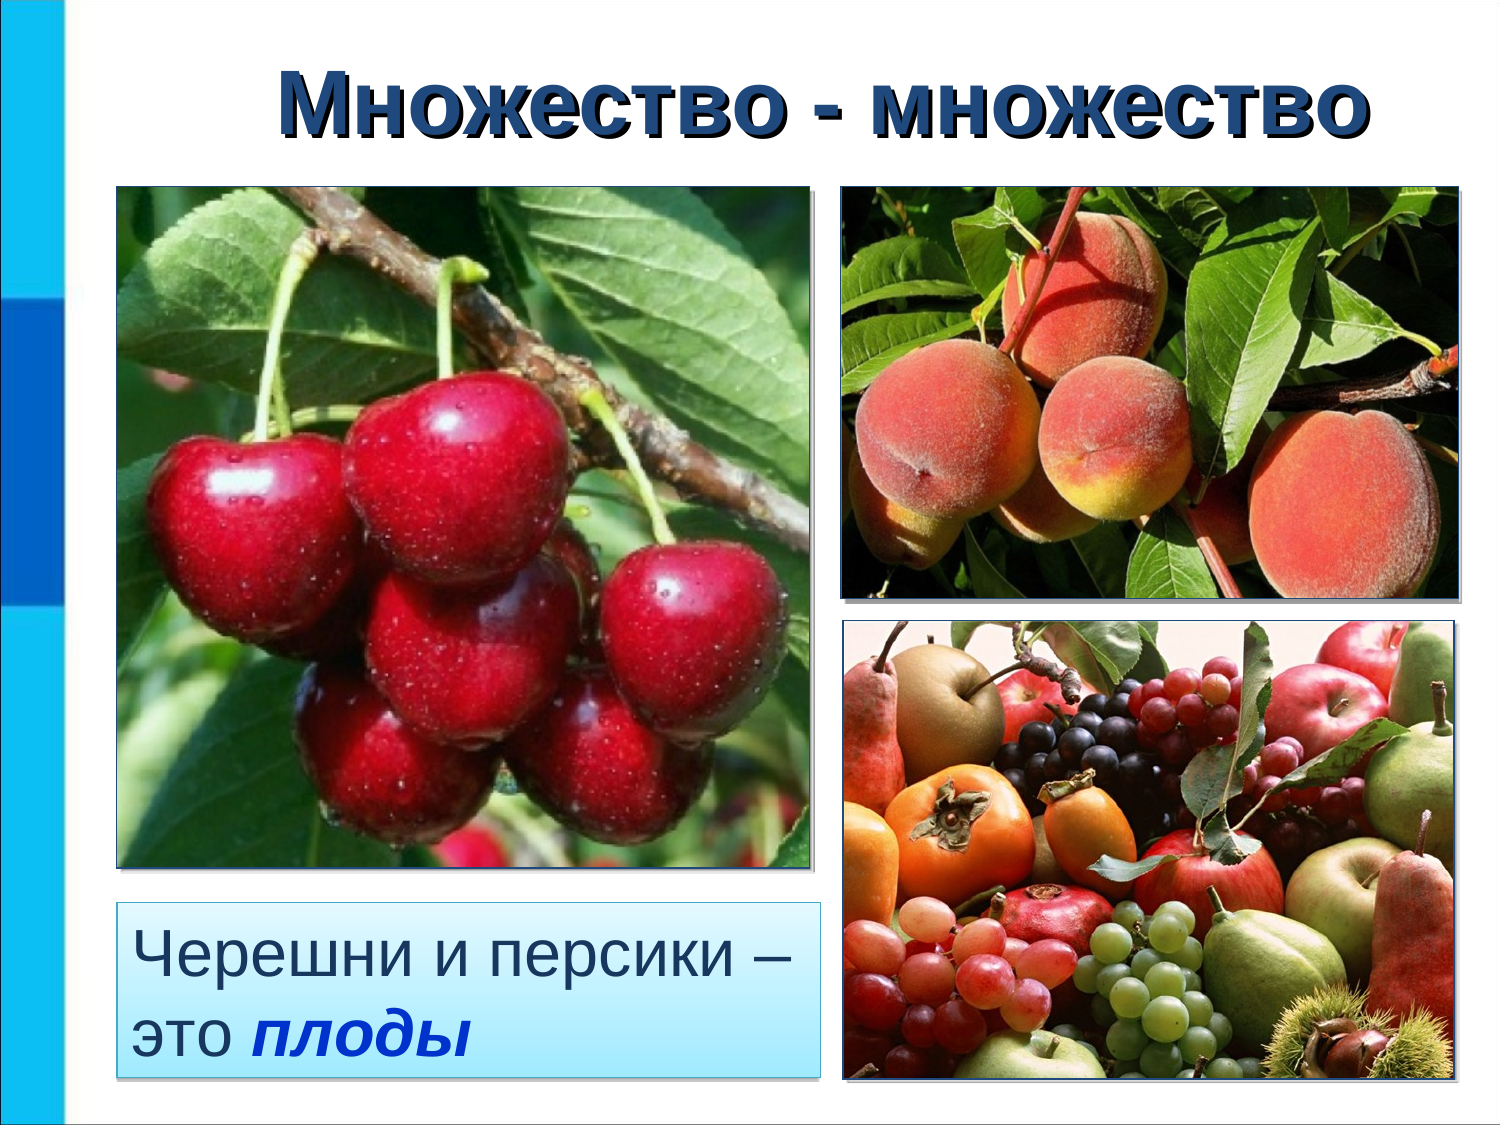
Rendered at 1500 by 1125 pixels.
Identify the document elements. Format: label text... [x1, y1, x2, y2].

picture [0, 0, 1500, 1125]
text_box Черешни и персики – это плоды [117, 902, 821, 1078]
text_box Множество - множество [196, 55, 1451, 160]
